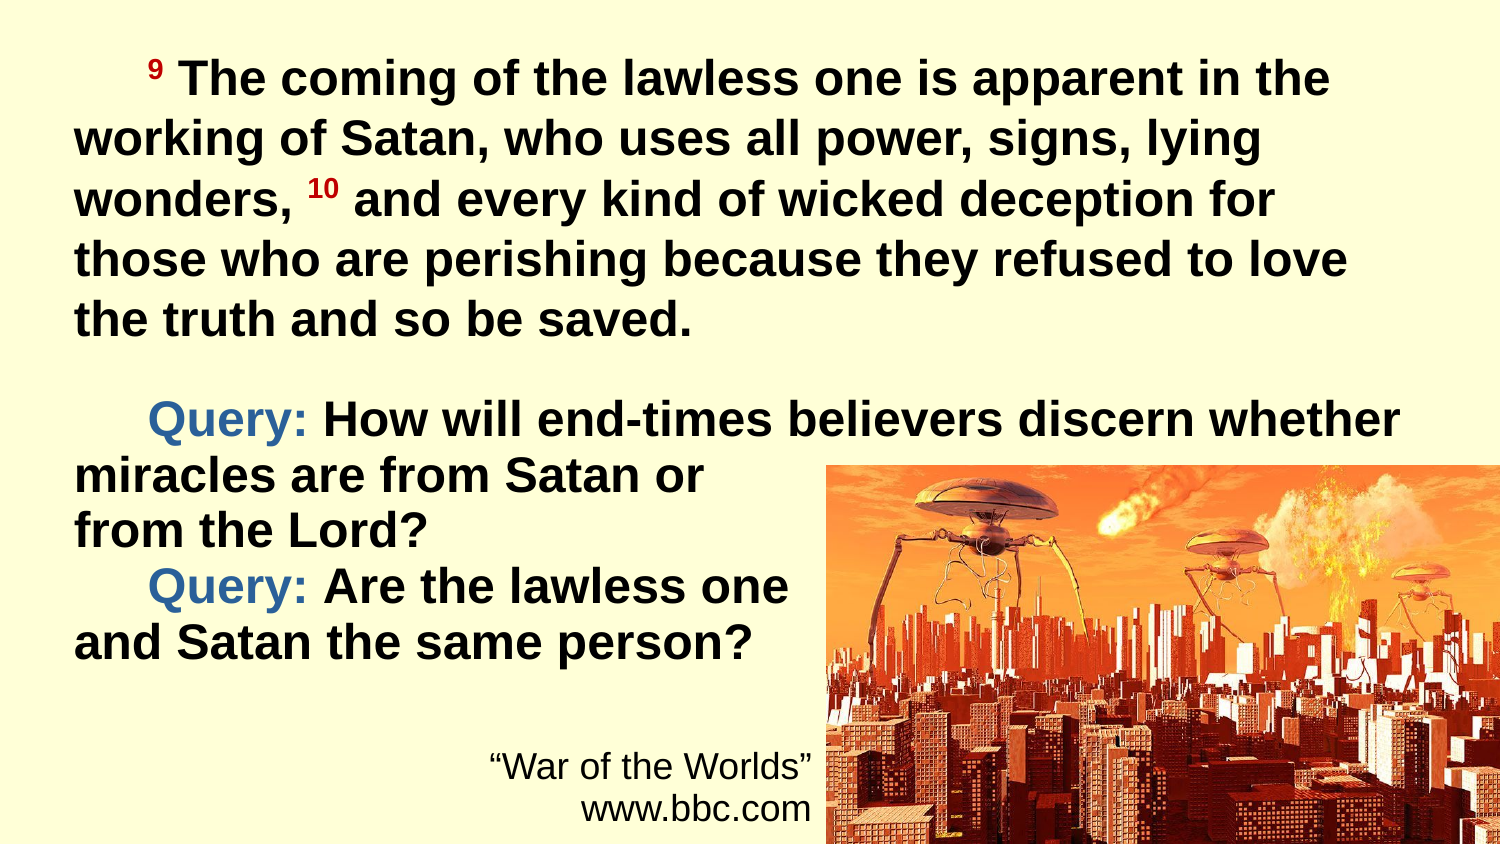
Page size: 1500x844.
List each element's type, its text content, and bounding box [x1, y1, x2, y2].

text_box “War of the Worlds” www.bbc.com [59, 738, 827, 837]
text_box 9 The coming of the lawless one is apparent in the working of Satan, who uses all power, signs, lying wonders, 10 and every kind of wicked deception for those who are perishing because they refused to love the truth and so be saved. [59, 38, 1418, 355]
text_box Query: How will end-times believers discern whether miracles are from Satan or from the Lord? Query: Are the lawless one and Satan the same person? [59, 383, 1447, 678]
picture [826, 465, 1500, 844]
